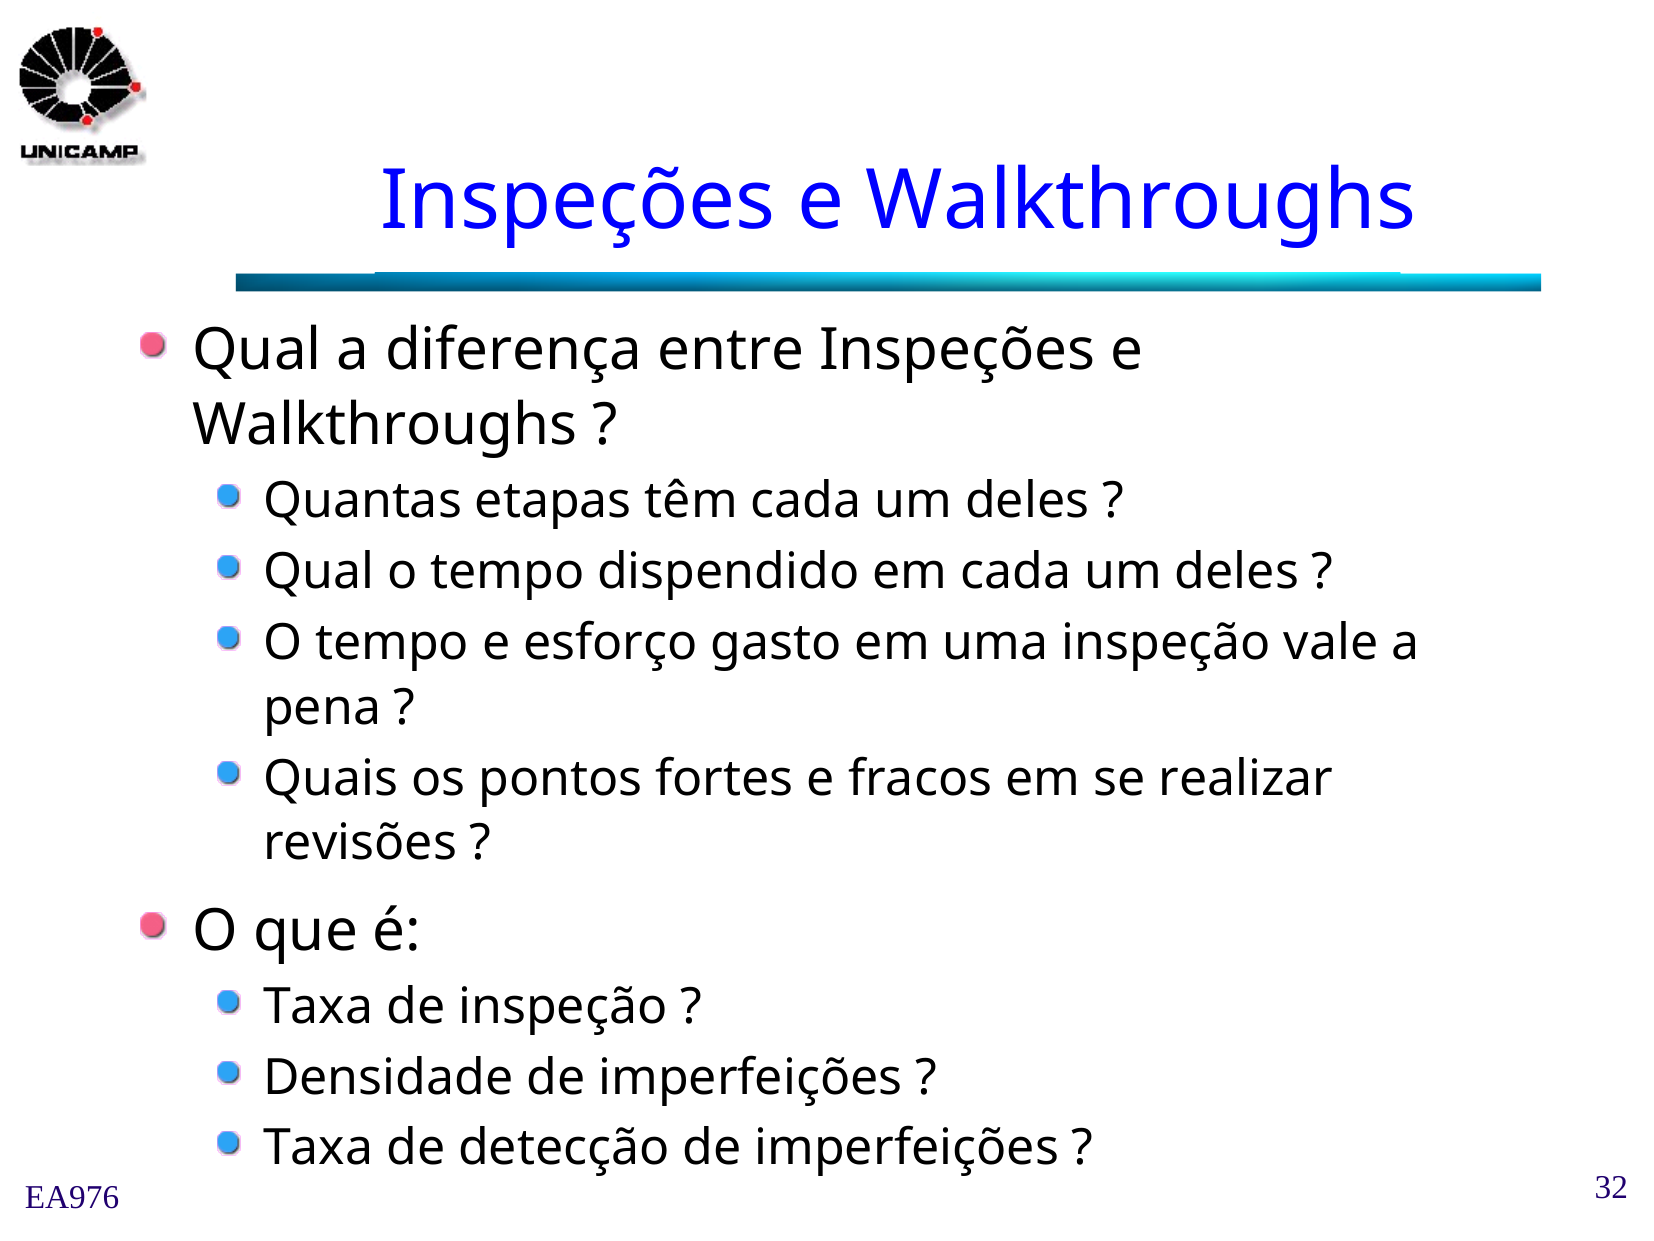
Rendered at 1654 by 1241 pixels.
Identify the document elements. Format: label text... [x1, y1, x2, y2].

picture [125, 272, 1654, 295]
list Qual a diferença entre Inspeções e Walkthroughs ? Quantas etapas têm cada um deles ? Qual o tempo dispendido em cada um deles ? O tempo e esforço gasto em uma inspeção vale a pena ? Quais os pontos fortes e fracos em se realizar revisões ? O que é: Taxa de inspeção ? Densidade de imperfeições ? Taxa de detecção de imperfeições ? [121, 309, 1534, 1167]
title Inspeções e Walkthroughs [264, 57, 1534, 250]
